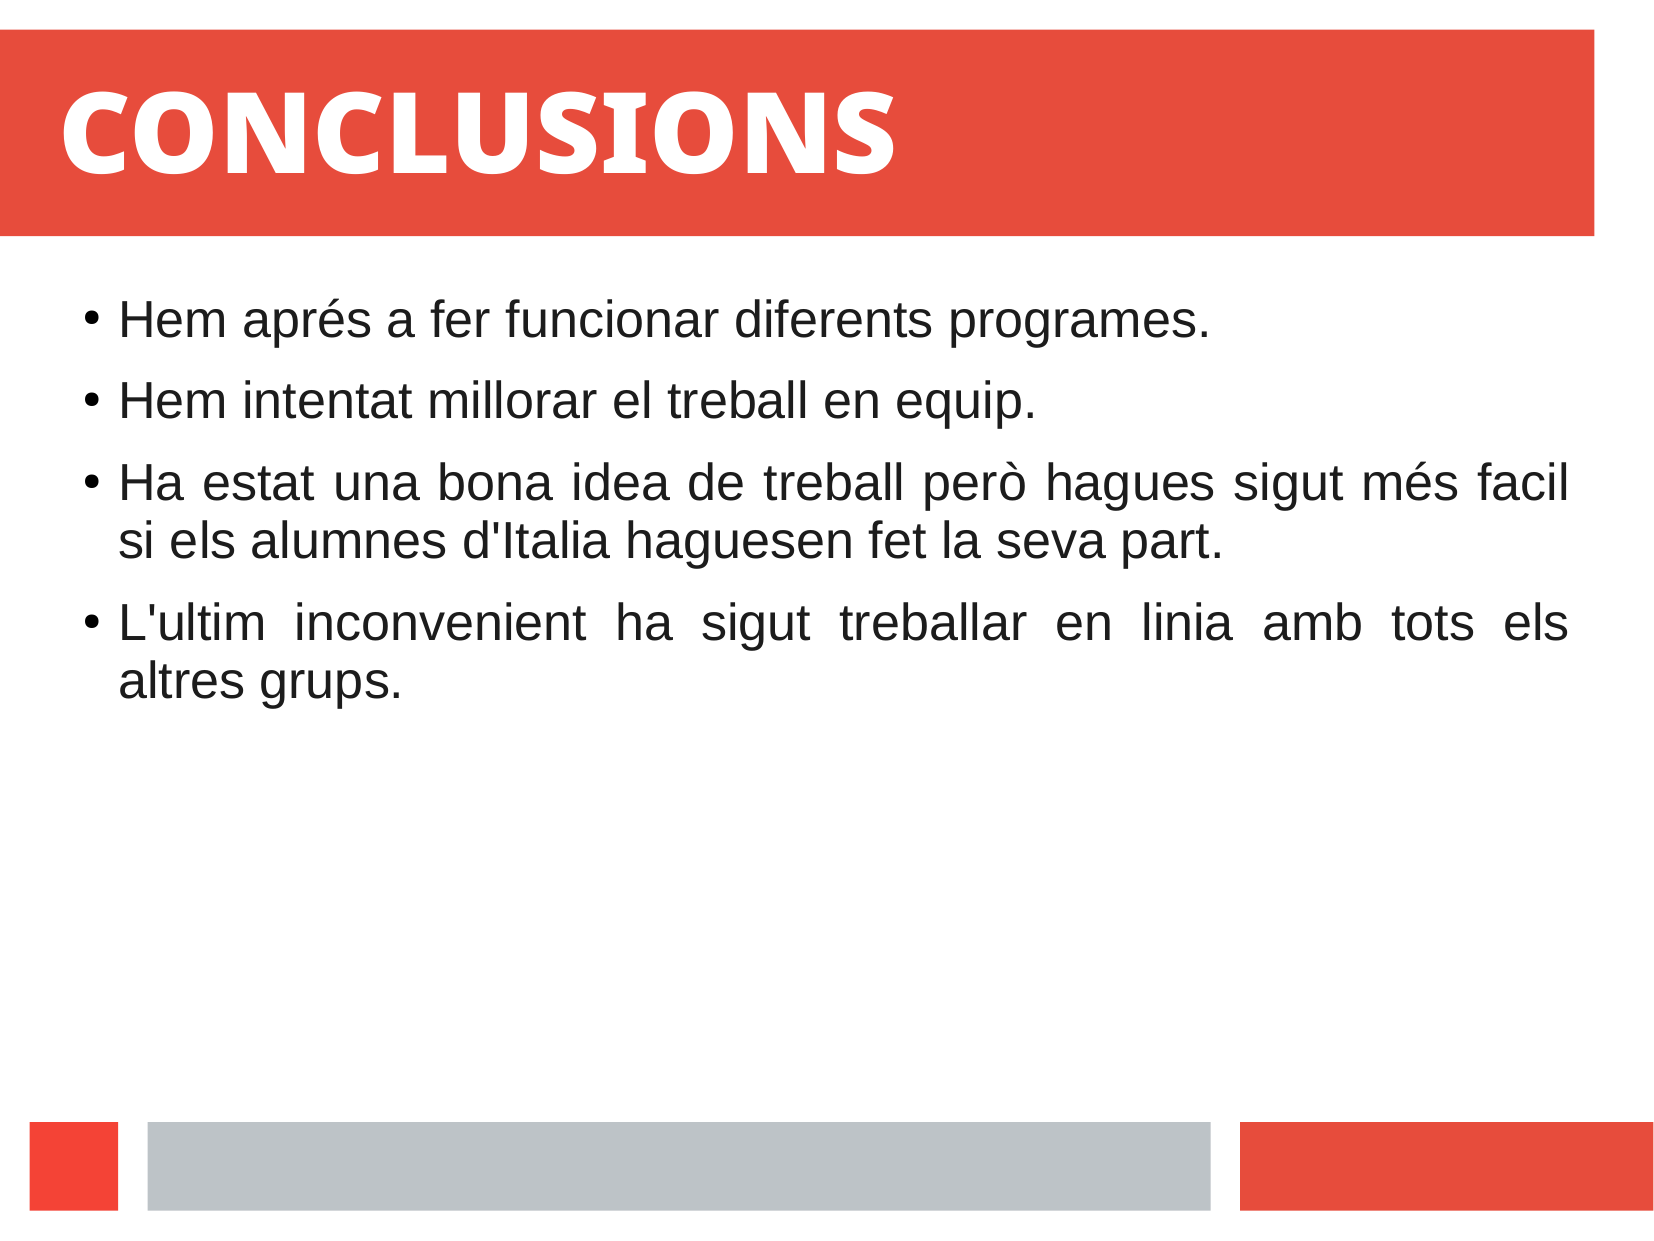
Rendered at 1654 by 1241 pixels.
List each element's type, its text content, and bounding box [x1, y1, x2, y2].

title CONCLUSIONS [59, 49, 1595, 207]
list Hem aprés a fer funcionar diferents programes. Hem intentat millorar el treball en equip. Ha estat una bona idea de treball però hagues sigut més facil si els alumnes d'Italia haguesen fet la seva part. L'ultim inconvenient ha sigut treballar en linia amb tots els altres grups. [82, 290, 1571, 1010]
